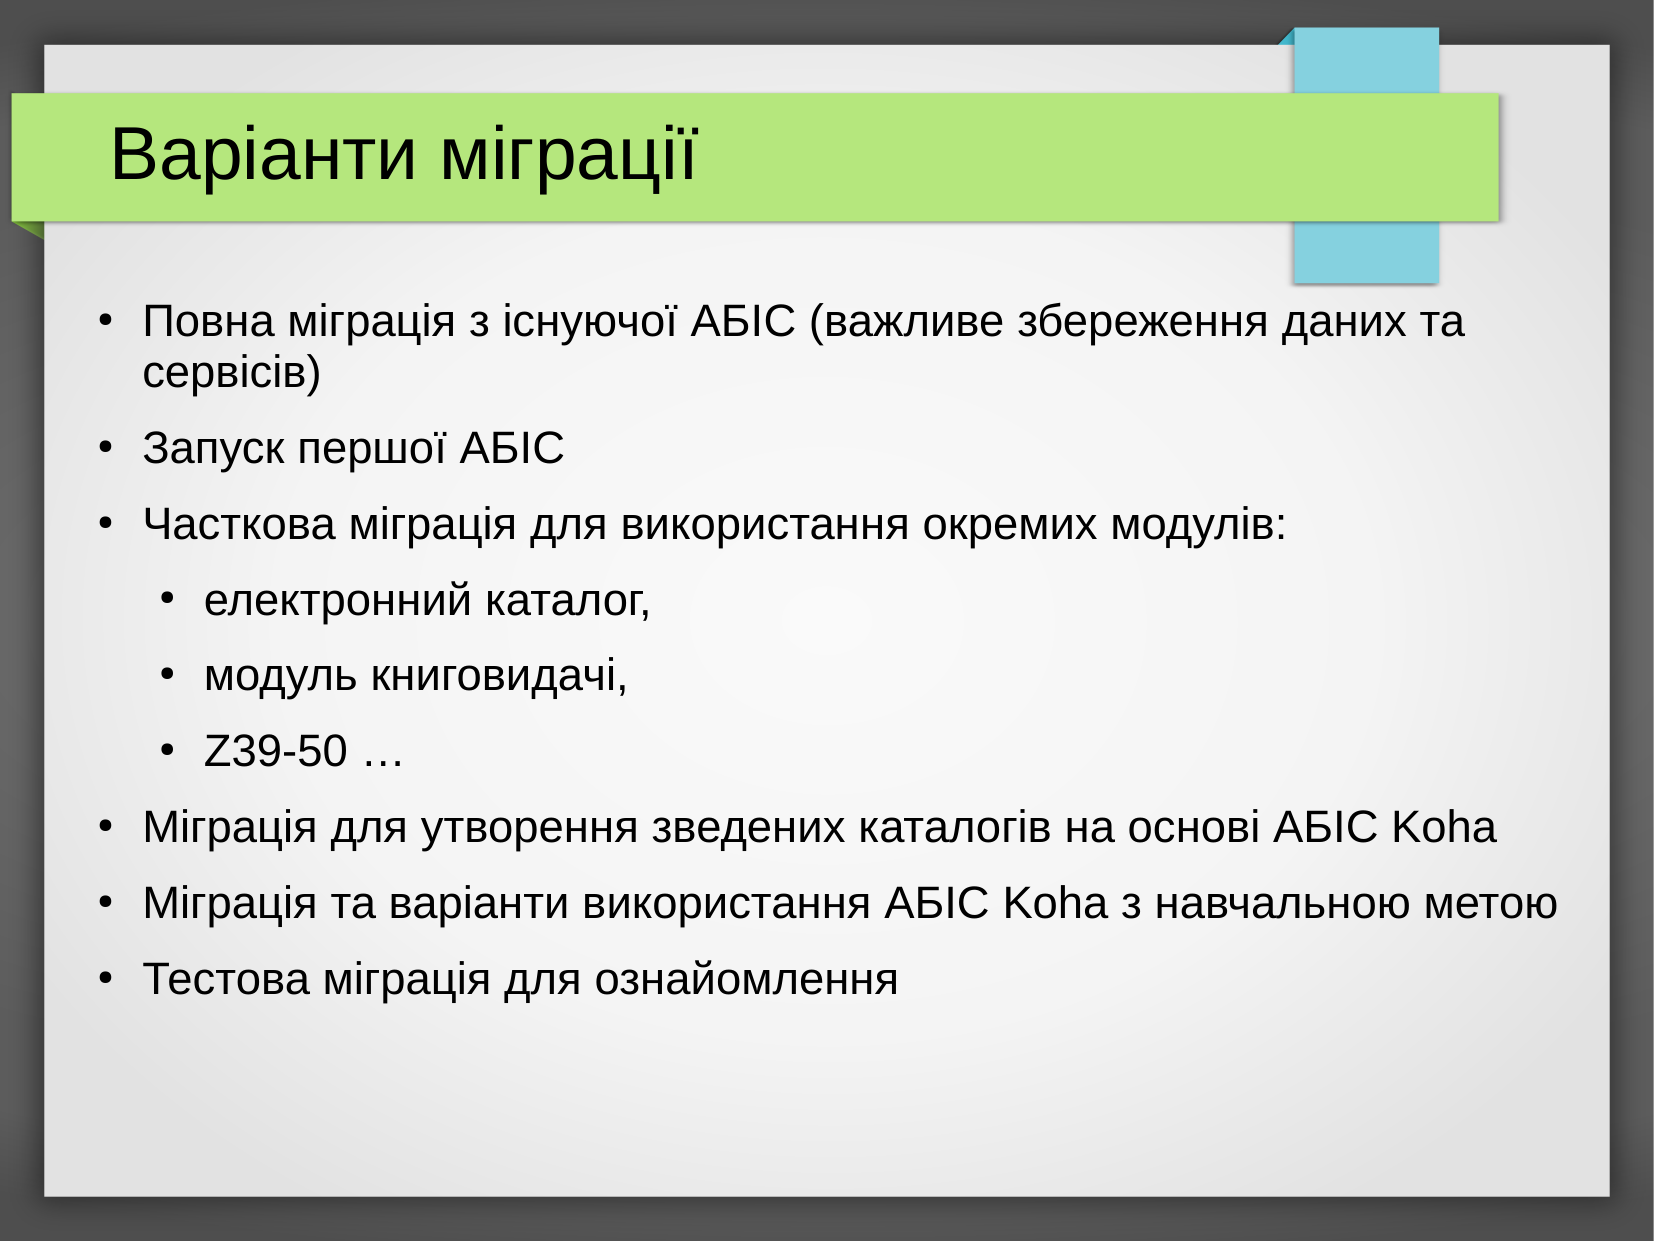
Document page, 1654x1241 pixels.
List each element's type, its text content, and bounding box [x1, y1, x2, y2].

picture [0, 0, 1654, 1241]
list Повна міграція з існуючої АБІС (важливе збереження даних та сервісів) Запуск першої АБІС Часткова міграція для використання окремих модулів: електронний каталог, модуль книговидачі, Z39-50 … Міграція для утворення зведених каталогів на основі АБІС Koha Міграція та варіанти використання АБІС Koha з навчальною метою Тестова міграція для ознайомлення [82, 295, 1571, 1015]
title Варіанти міграції [82, 94, 1264, 213]
